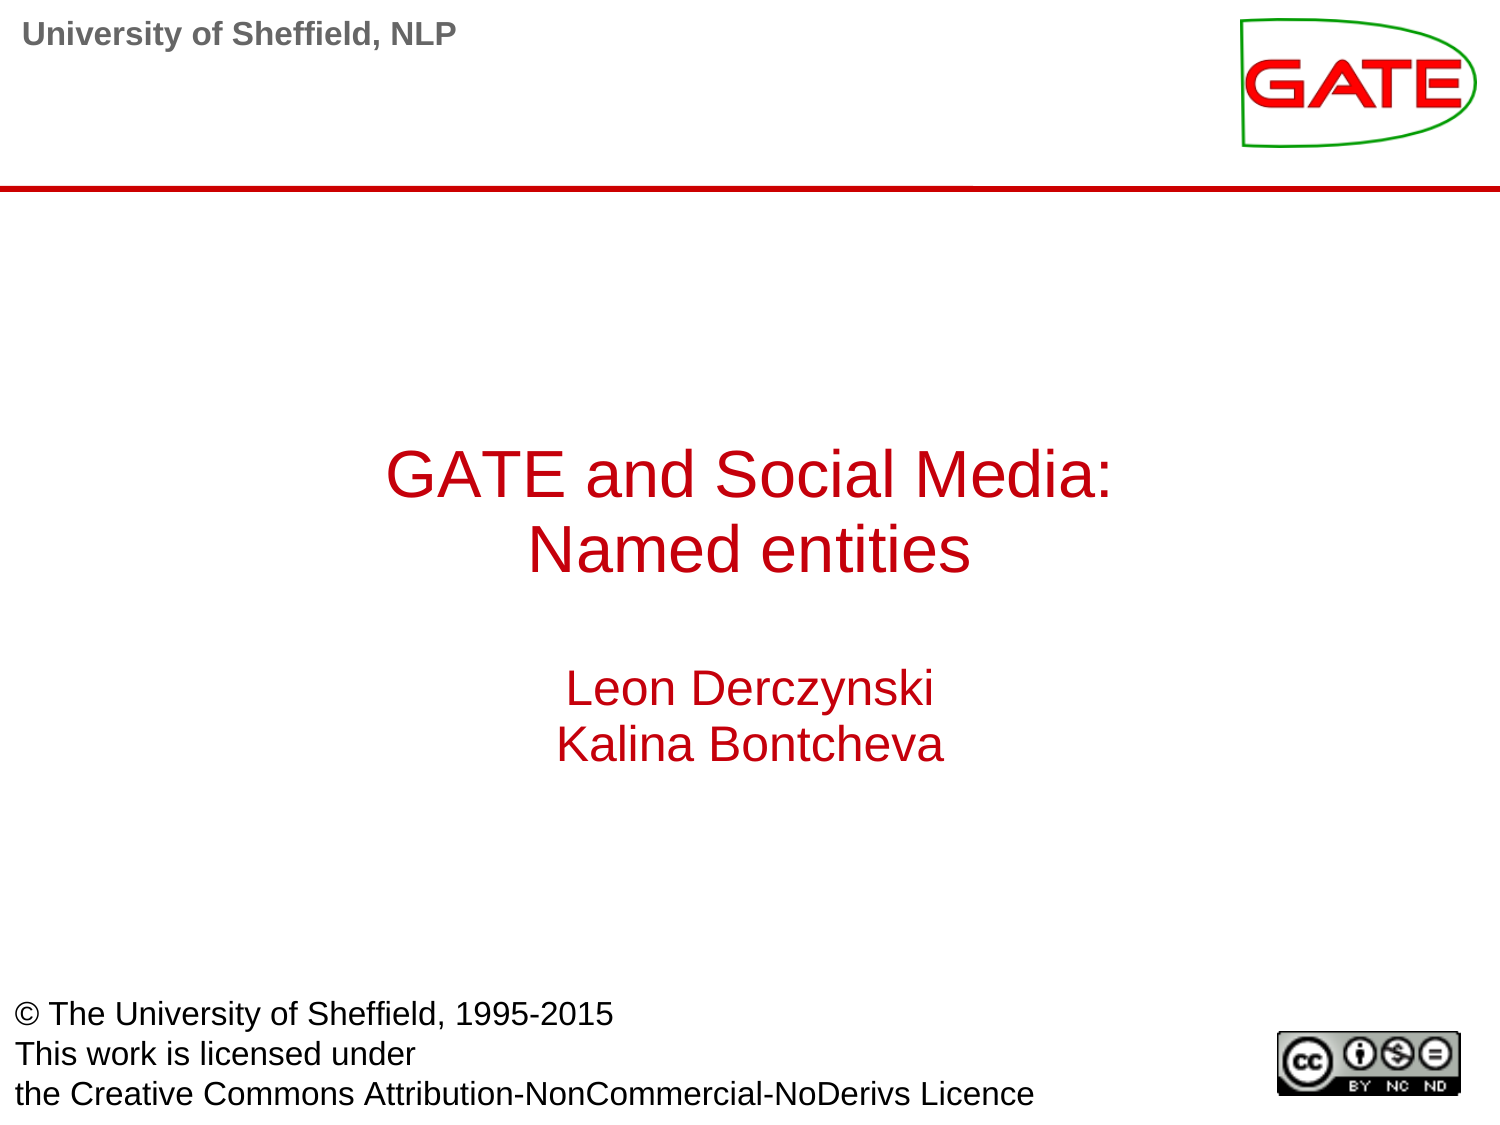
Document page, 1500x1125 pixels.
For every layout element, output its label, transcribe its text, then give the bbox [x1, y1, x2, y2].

text_box © The University of Sheffield, 1995-2015 This work is licensed under the Creative Commons Attribution-NonCommercial-NoDerivs Licence [0, 944, 1500, 1122]
text_box GATE and Social Media: Named entities Leon Derczynski Kalina Bontcheva [0, 397, 1500, 809]
picture [1277, 1031, 1461, 1096]
picture [1240, 18, 1477, 148]
